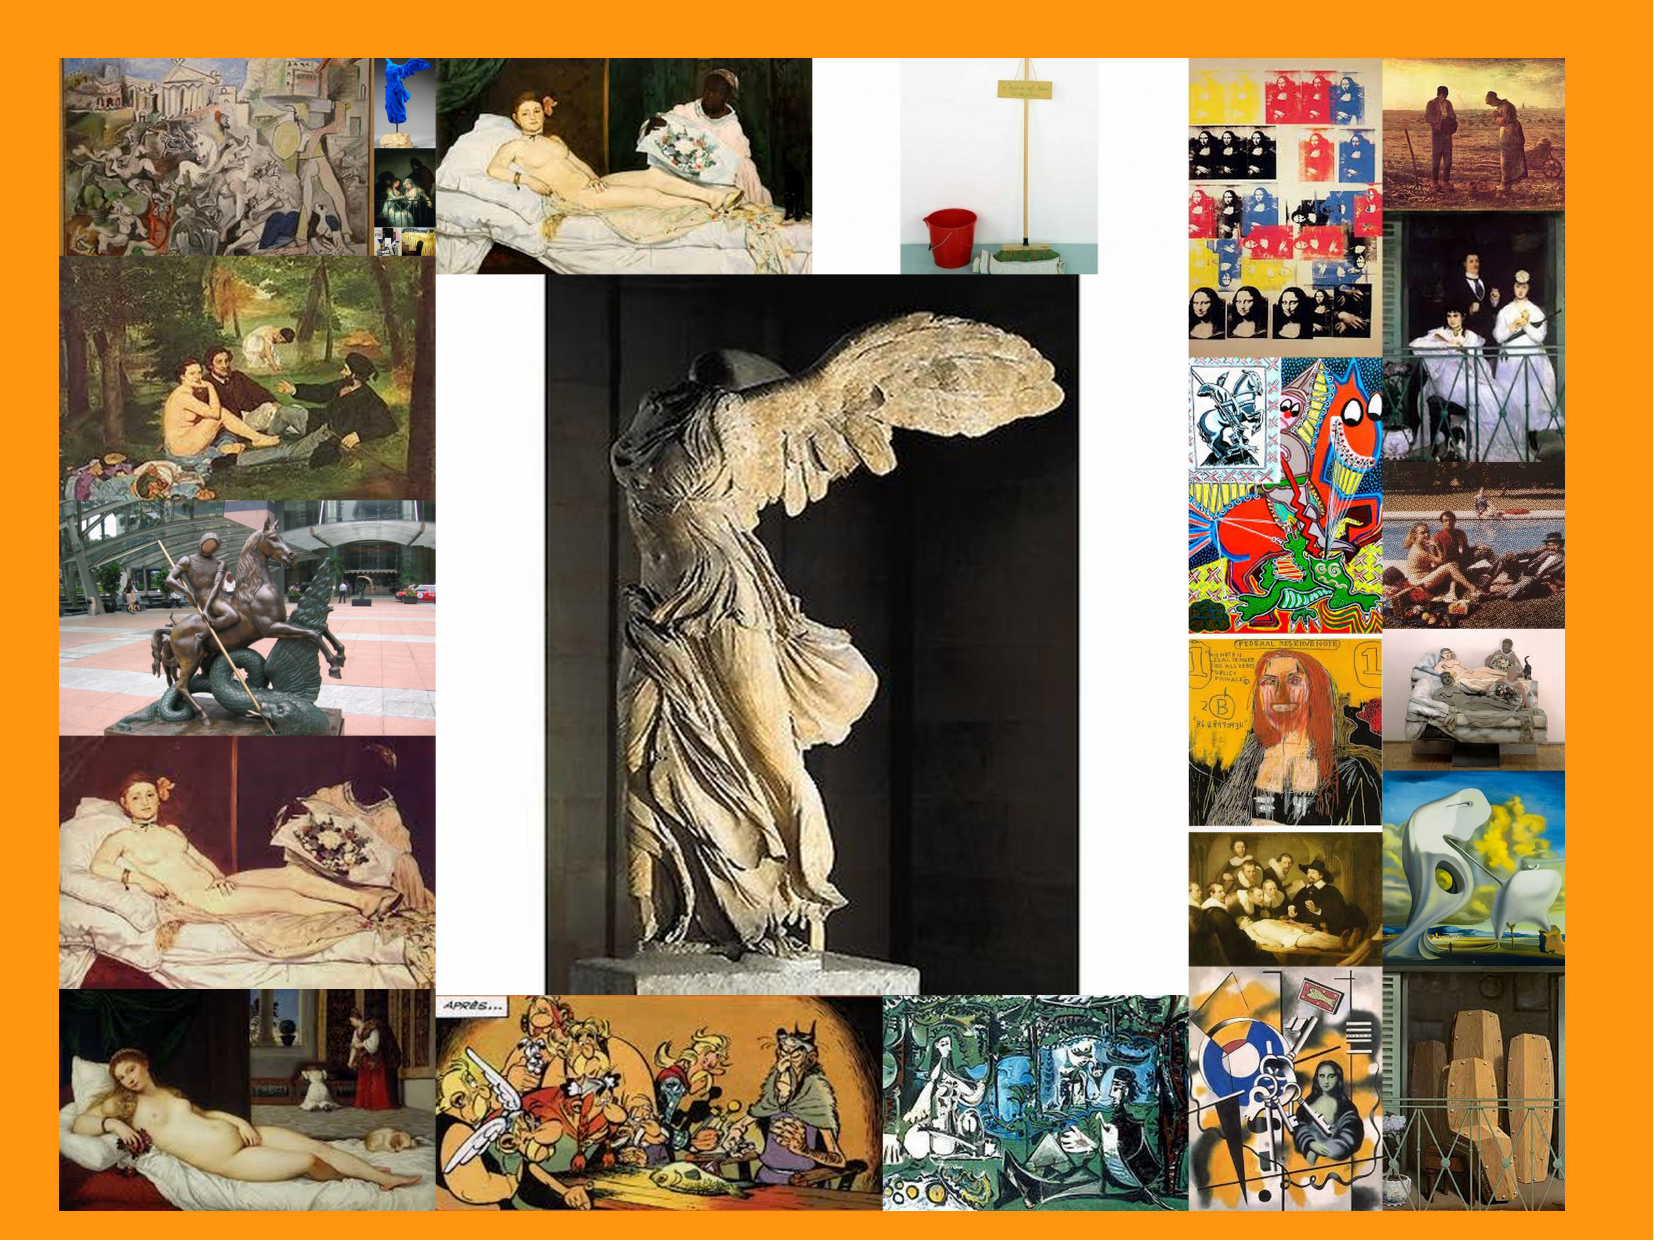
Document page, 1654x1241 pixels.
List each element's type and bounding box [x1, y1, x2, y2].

picture [59, 58, 1565, 1211]
